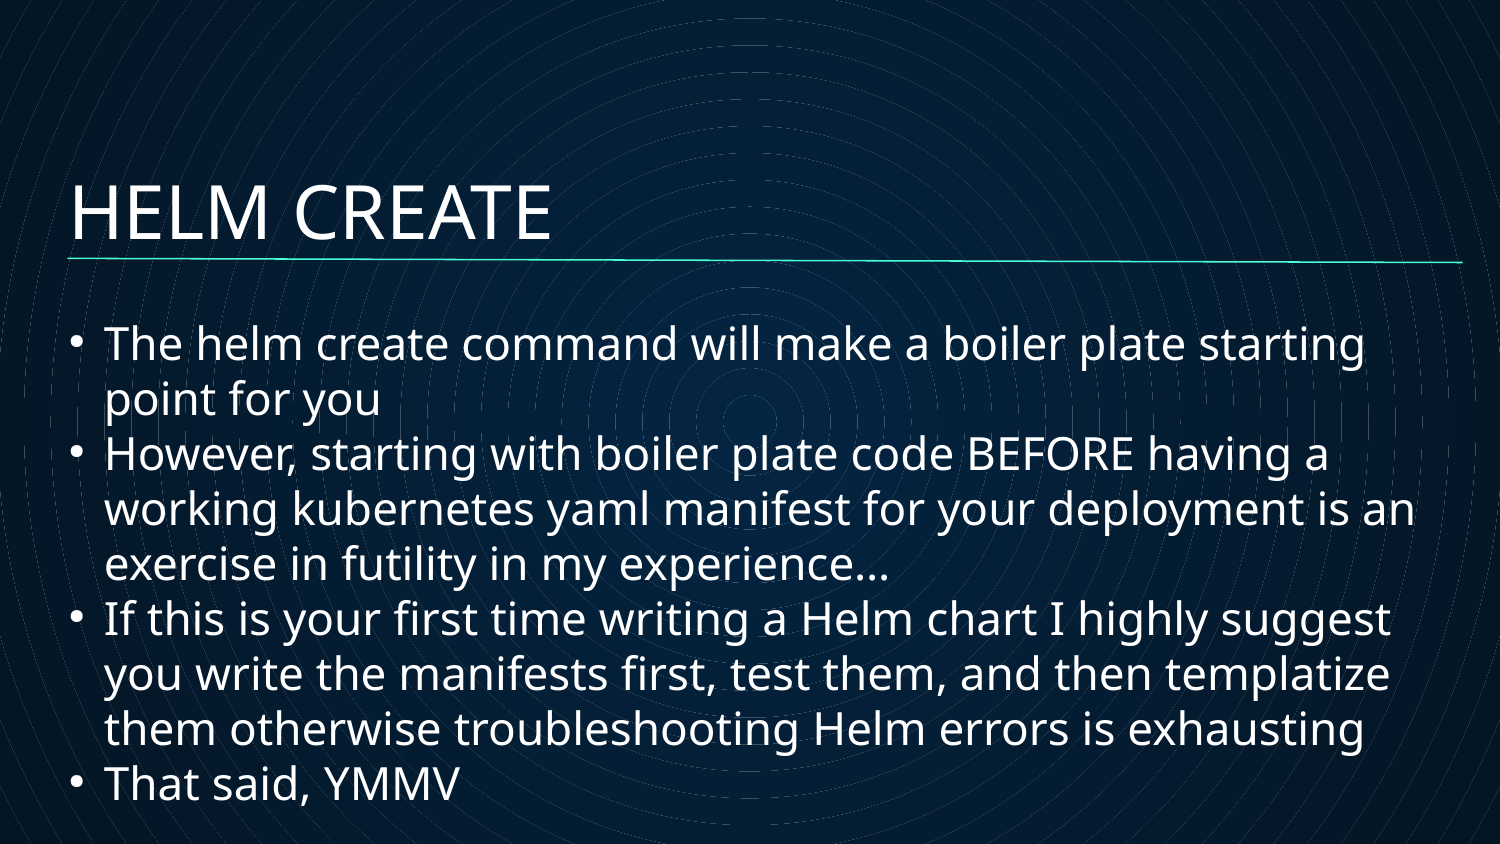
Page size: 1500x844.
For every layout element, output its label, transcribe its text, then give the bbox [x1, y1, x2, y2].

title HELM CREATE [53, 170, 1500, 270]
subtitle The helm create command will make a boiler plate starting point for you However, starting with boiler plate code BEFORE having a working kubernetes yaml manifest for your deployment is an exercise in futility in my experience… If this is your first time writing a Helm chart I highly suggest you write the manifests first, test them, and then templatize them otherwise troubleshooting Helm errors is exhausting That said, YMMV [53, 300, 1463, 751]
